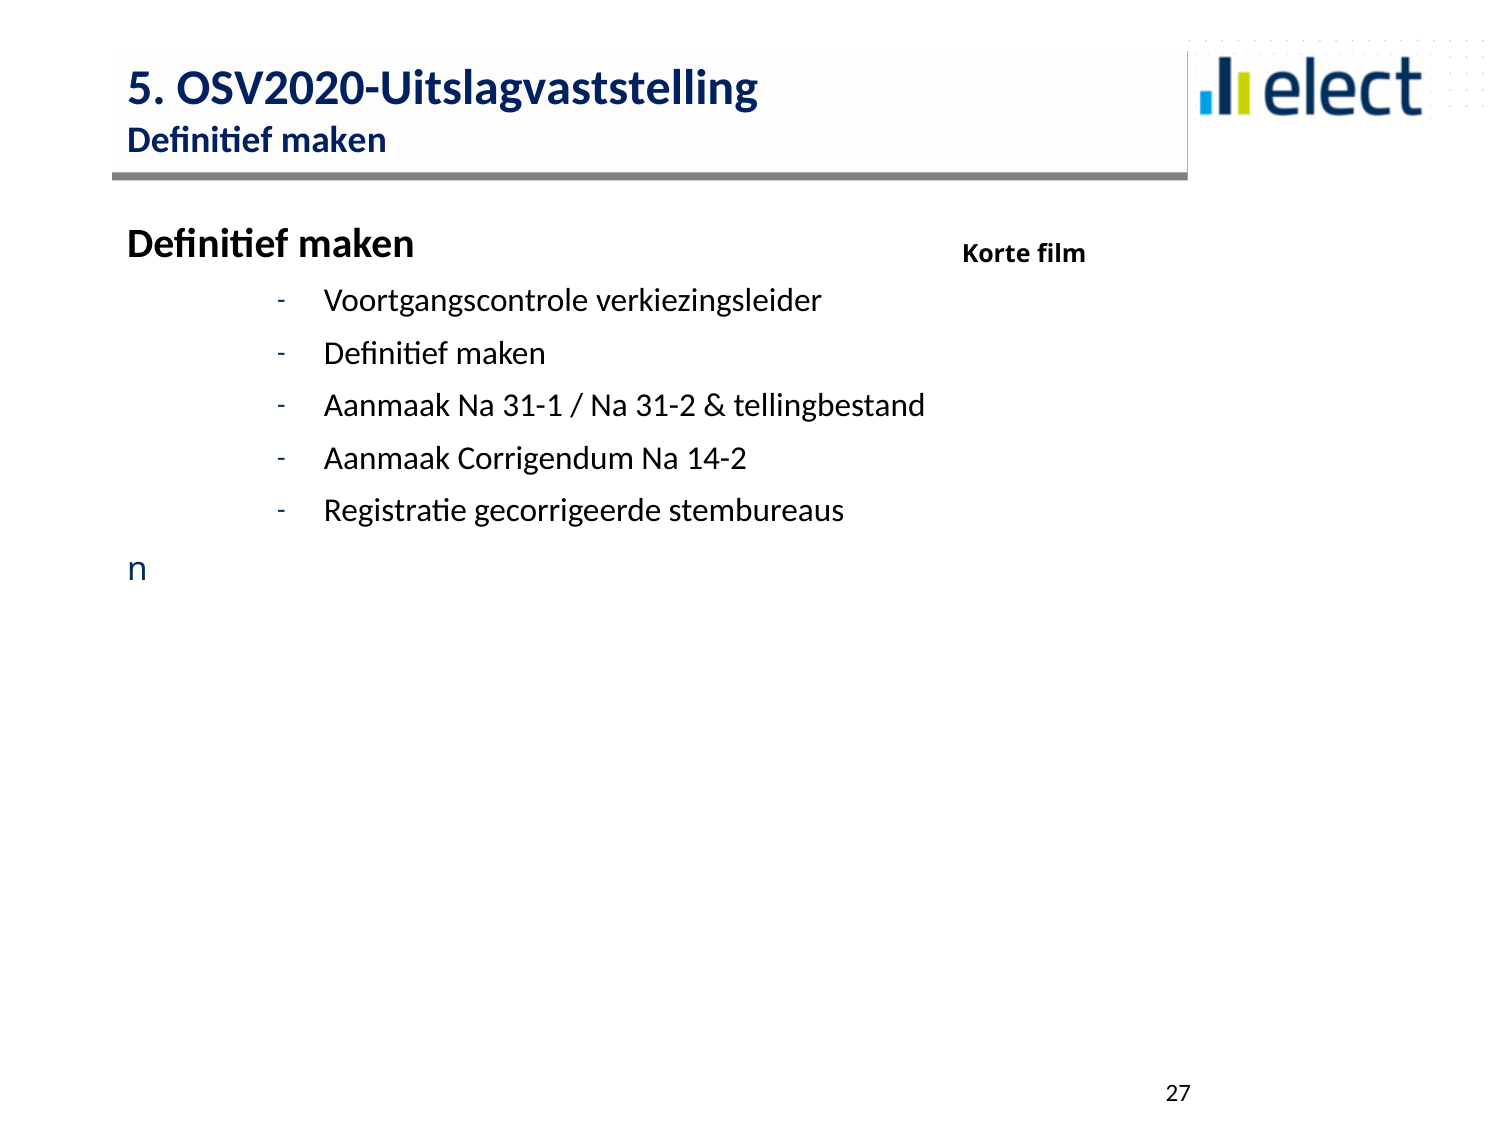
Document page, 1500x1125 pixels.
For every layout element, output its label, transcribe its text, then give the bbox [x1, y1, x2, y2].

text_box 5. OSV2020-Uitslagvaststelling Definitief maken [112, 42, 1188, 173]
text_box Korte film [946, 229, 1104, 276]
text_box [1150, 1068, 1464, 1125]
text_box Definitief maken Voortgangscontrole verkiezingsleider Definitief maken Aanmaak Na 31-1 / Na 31-2 & tellingbestand Aanmaak Corrigendum Na 14-2 Registratie gecorrigeerde stembureaus [112, 208, 951, 339]
